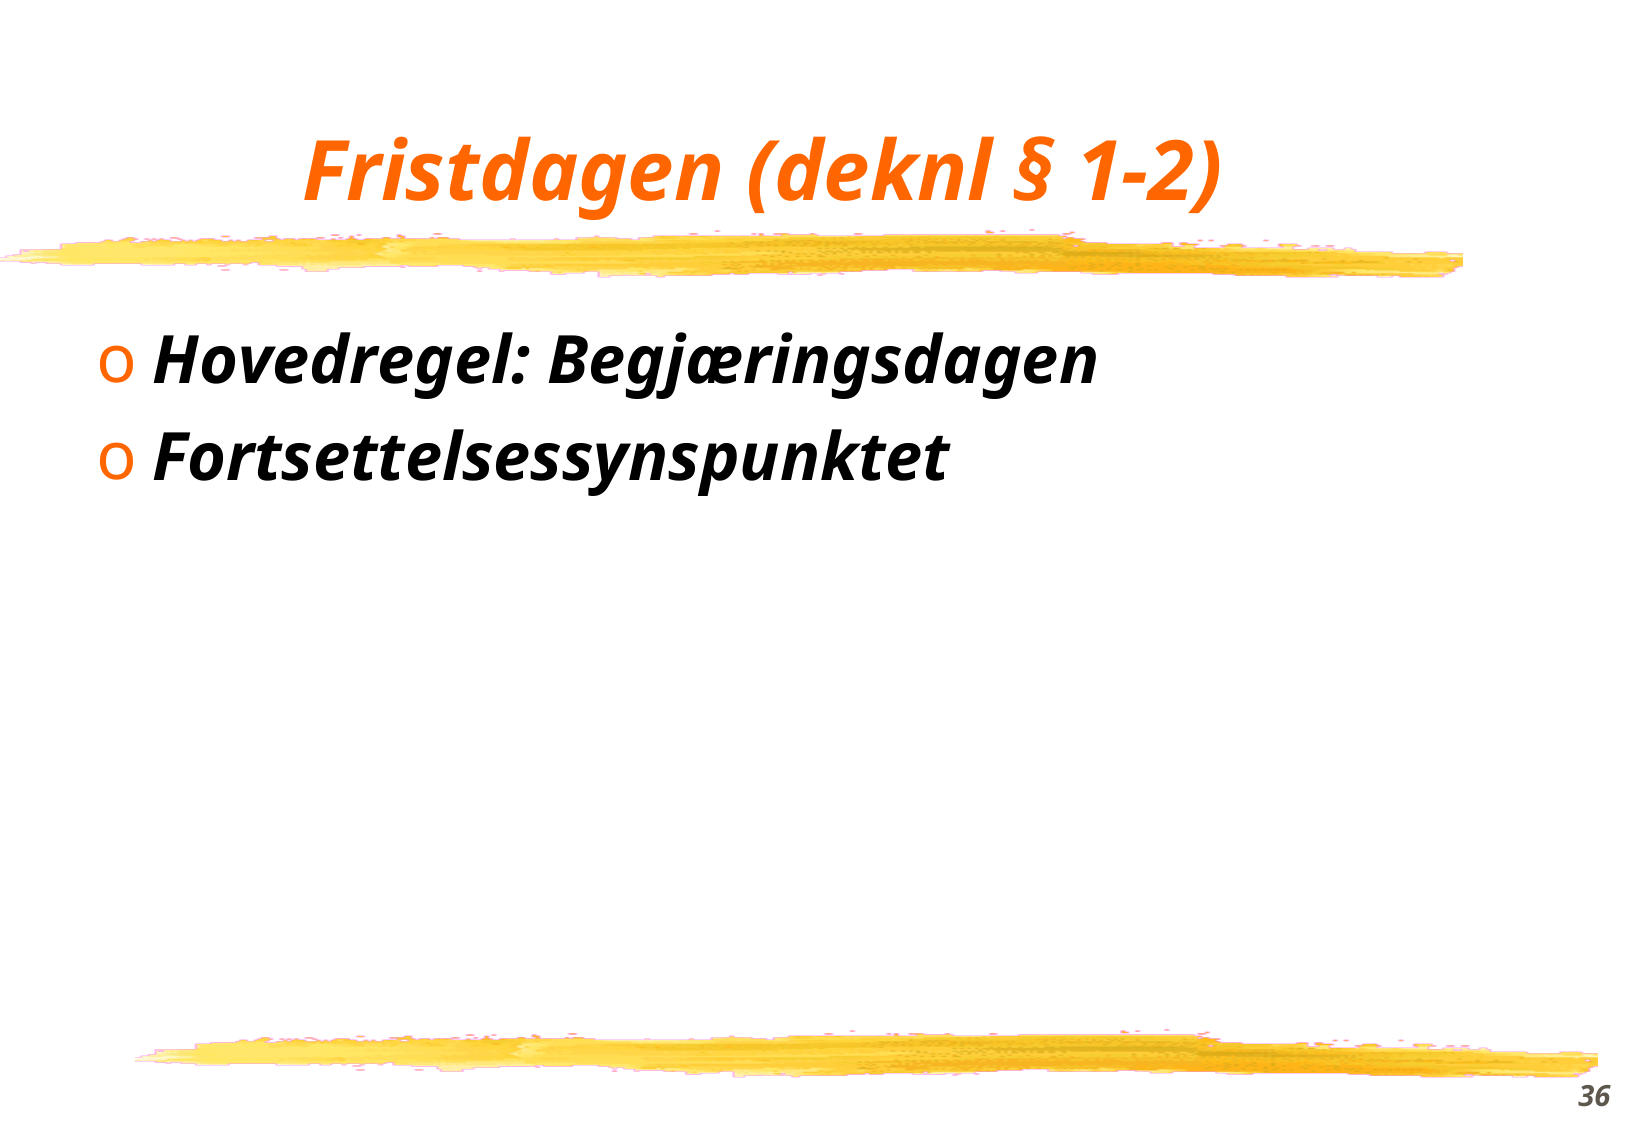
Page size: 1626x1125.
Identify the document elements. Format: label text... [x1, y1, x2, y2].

picture [0, 224, 1463, 288]
text_box <number> [1516, 1050, 1626, 1125]
list Hovedregel: Begjæringsdagen Fortsettelsessynspunktet [81, 309, 1535, 1001]
picture [135, 1024, 1598, 1088]
title Fristdagen (deknl § 1-2) [72, 37, 1454, 225]
